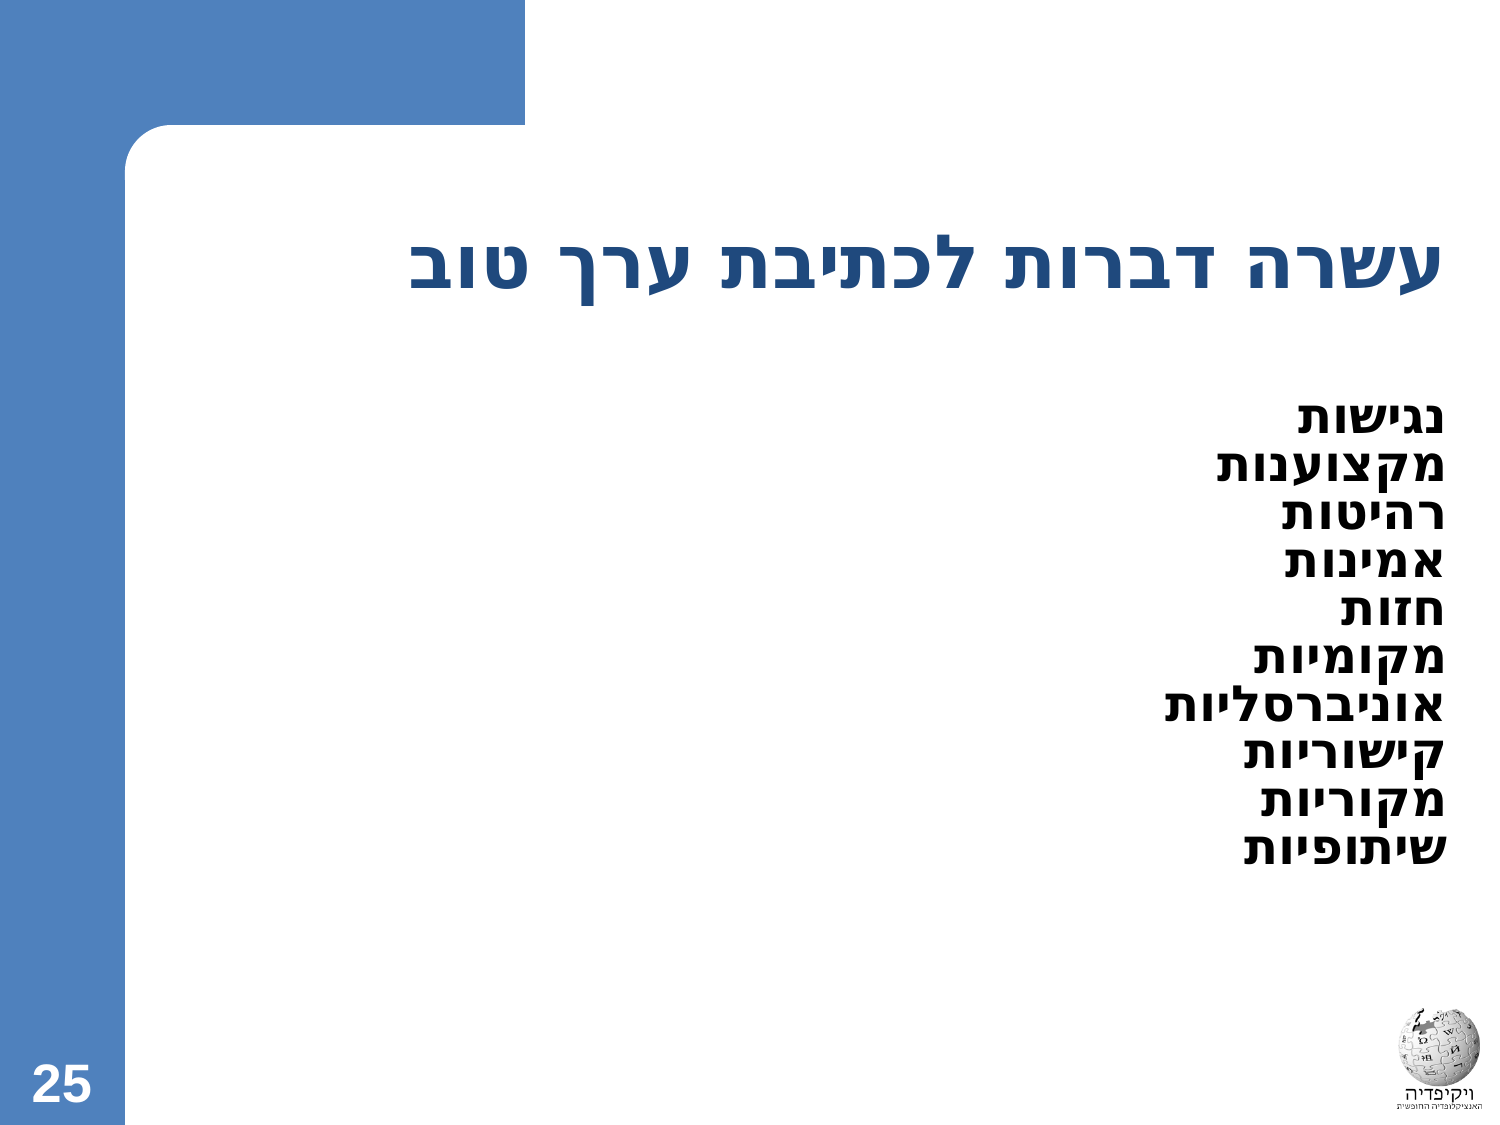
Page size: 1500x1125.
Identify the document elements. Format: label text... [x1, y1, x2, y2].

slide_number <number> [13, 363, 111, 1121]
list נגישות מקצוענות רהיטות אמינות חזות מקומיות אוניברסליות קישוריות מקוריות שיתופיות [150, 387, 1463, 1000]
title עשרה דברות לכתיבת ערך טוב [150, 125, 1463, 313]
picture [1394, 1007, 1484, 1110]
